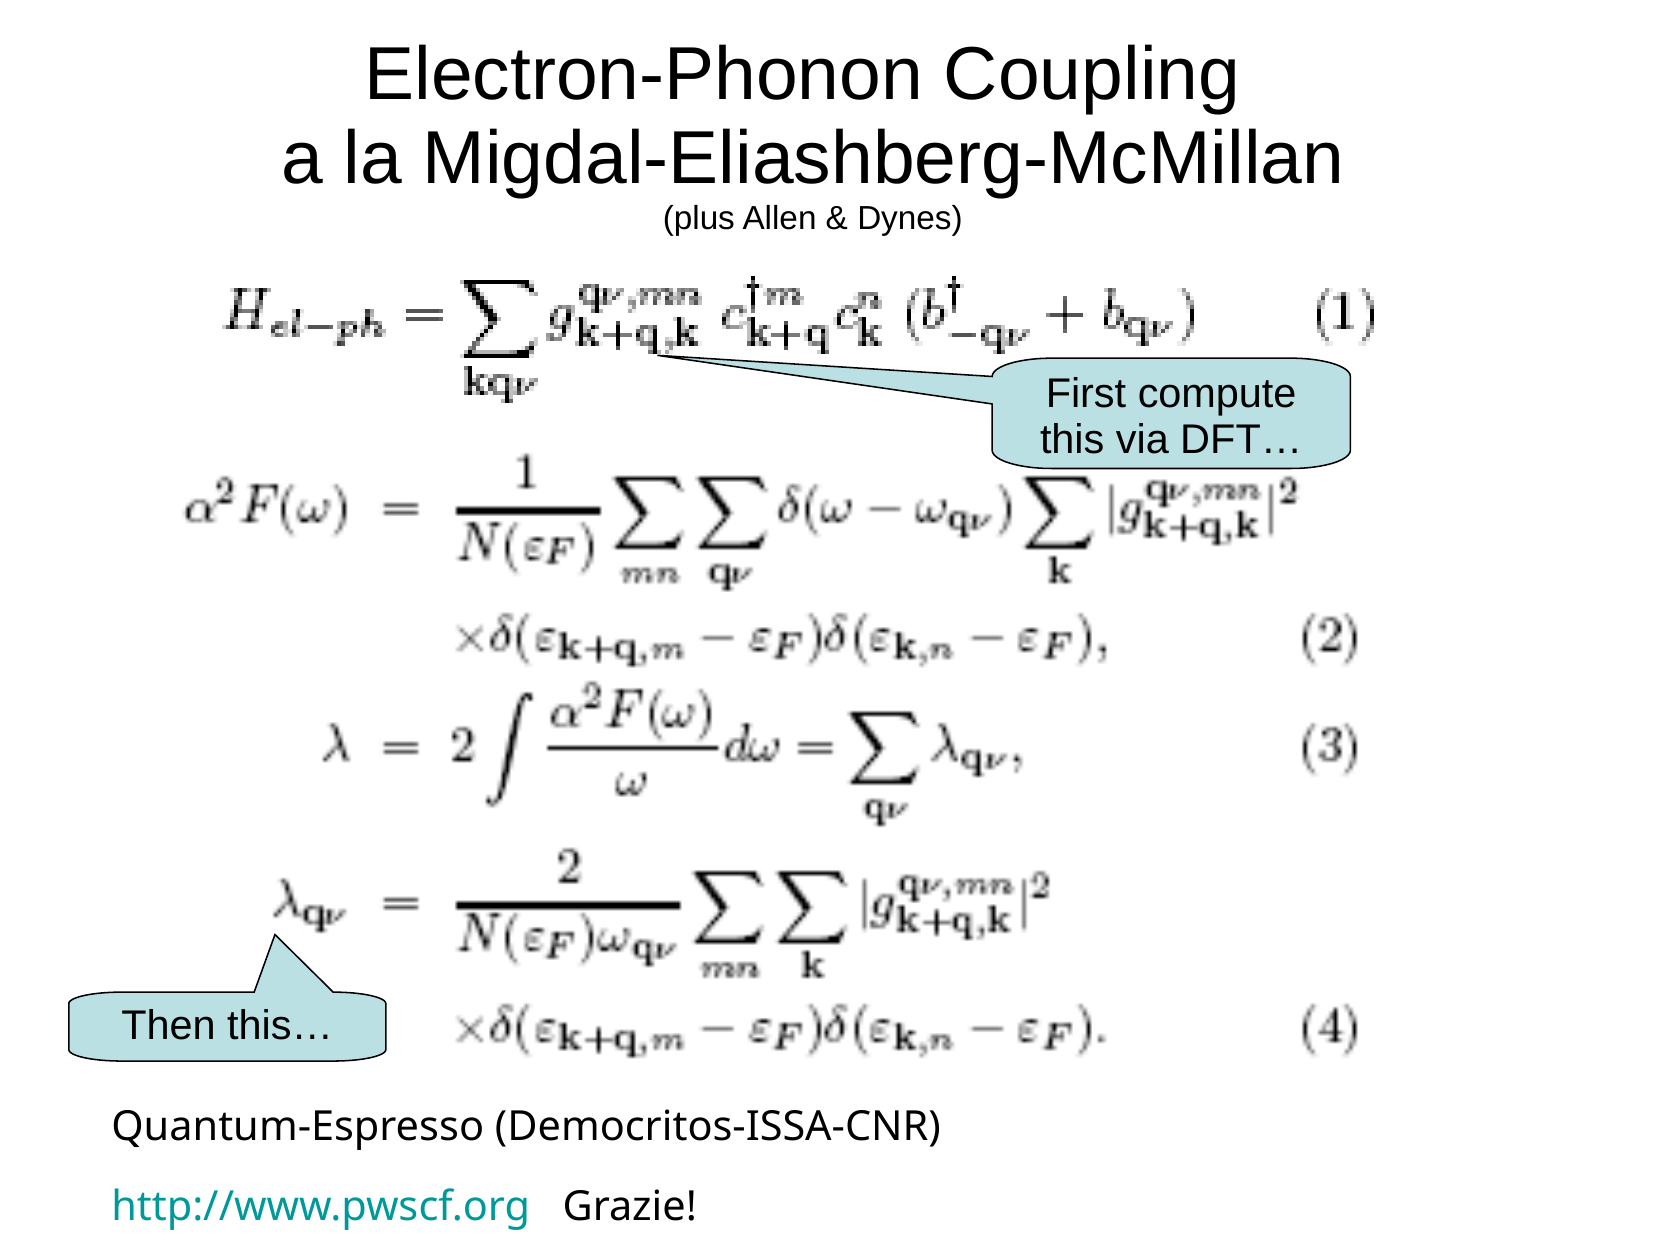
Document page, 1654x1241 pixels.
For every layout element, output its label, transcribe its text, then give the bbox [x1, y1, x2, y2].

text_box Quantum-Espresso (Democritos-ISSA-CNR) http://www.pwscf.org Grazie! [96, 1088, 1282, 1241]
picture [124, 260, 1420, 428]
text_box Then this… [68, 934, 386, 1062]
title Electron-Phonon Coupling a la Migdal-Eliashberg-McMillan (plus Allen & Dynes) [68, 0, 1558, 268]
picture [55, 444, 1392, 1089]
text_box First compute this via DFT… [657, 355, 1351, 469]
